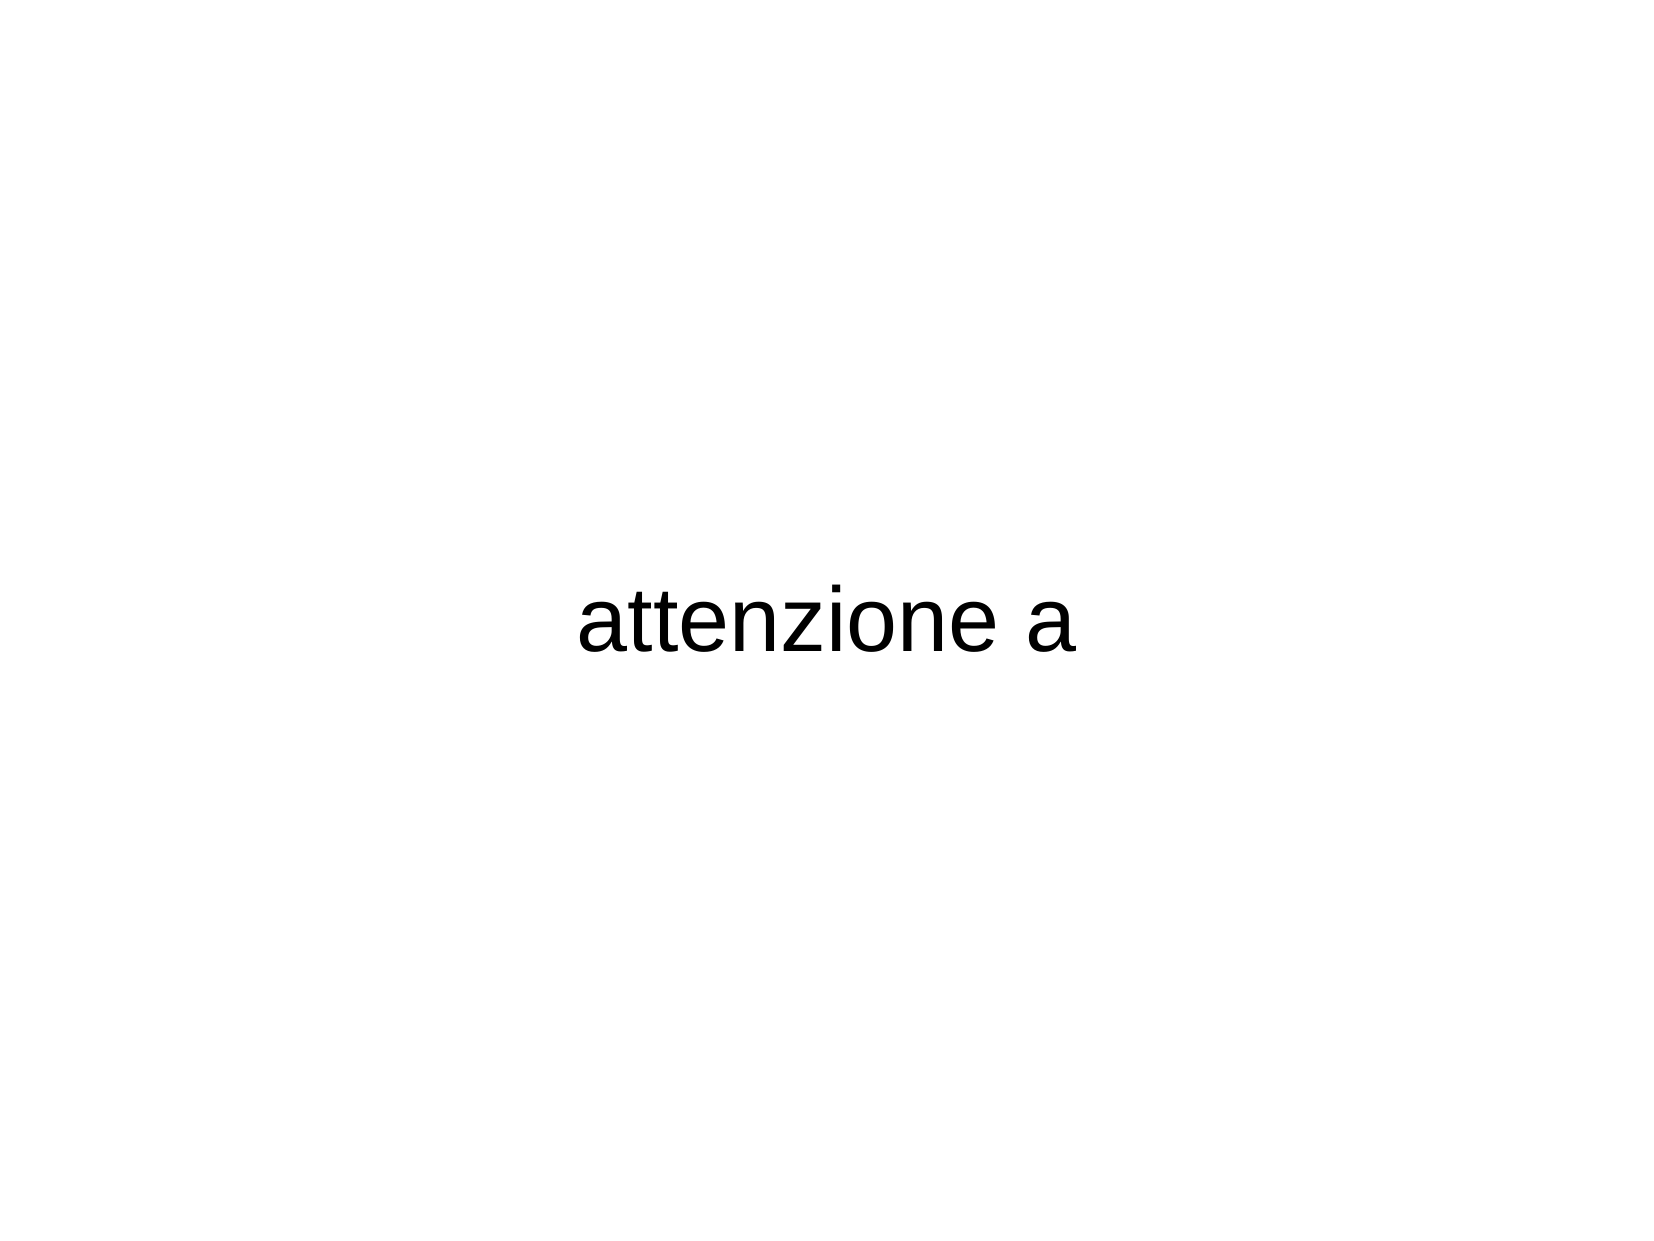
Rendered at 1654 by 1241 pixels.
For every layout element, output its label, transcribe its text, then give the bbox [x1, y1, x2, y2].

title attenzione a [82, 516, 1571, 724]
